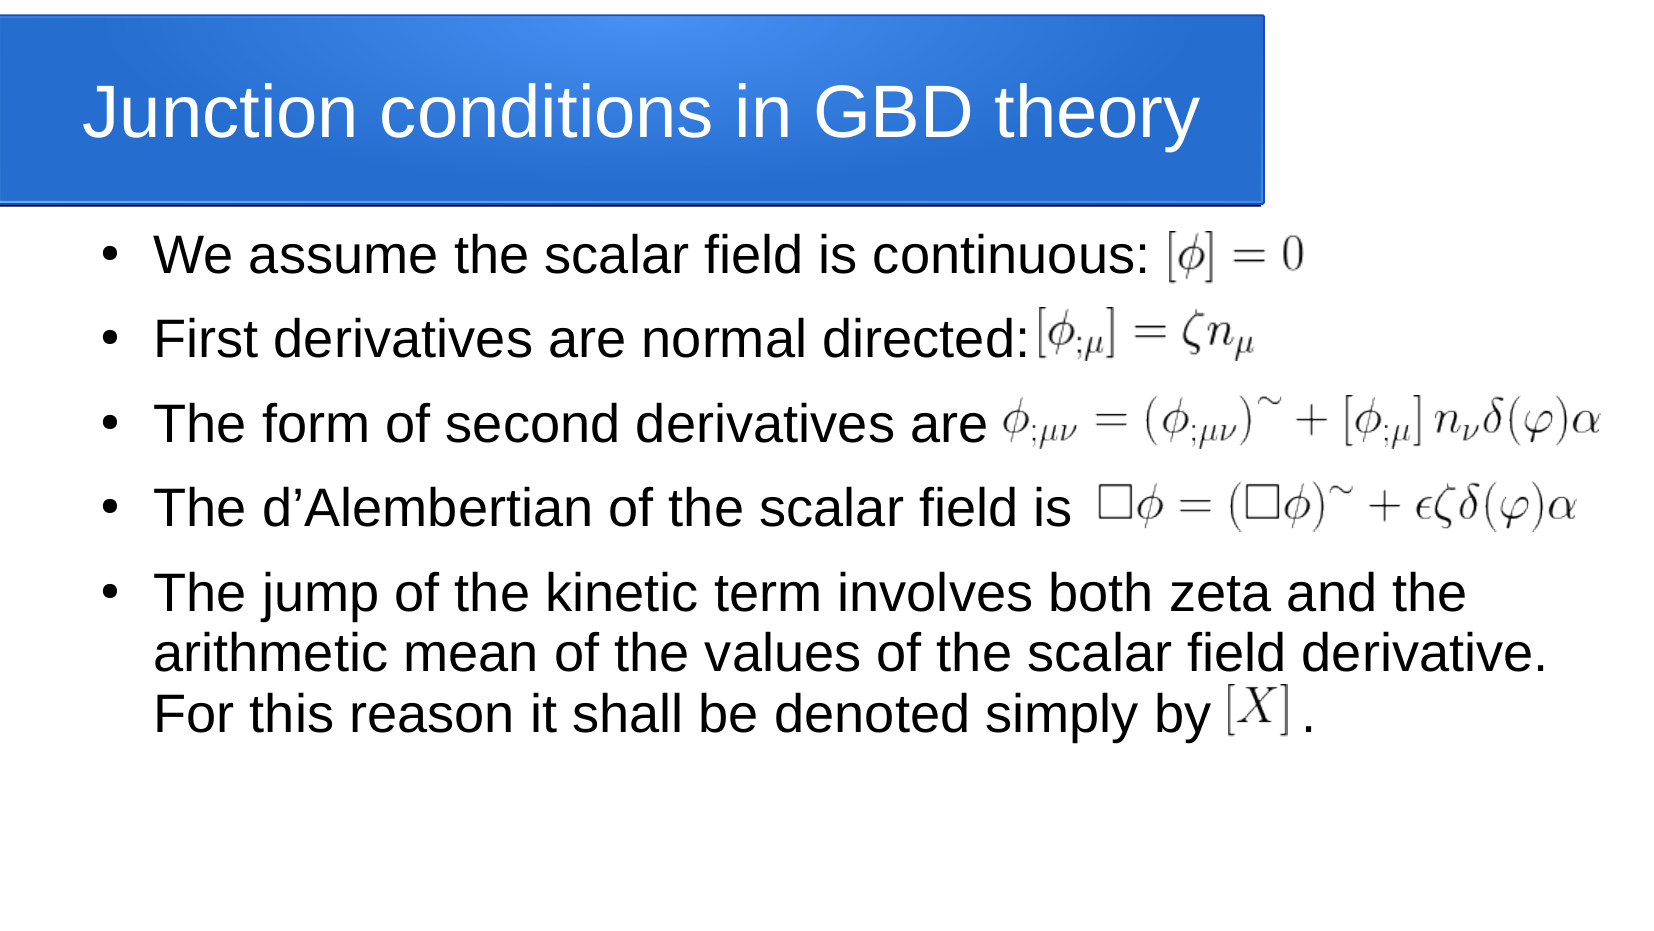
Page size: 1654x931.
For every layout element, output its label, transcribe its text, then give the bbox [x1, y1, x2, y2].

picture [1228, 684, 1288, 737]
picture [1003, 395, 1601, 449]
title Junction conditions in GBD theory [82, 35, 1235, 189]
list We assume the scalar field is continuous: First derivatives are normal directed: The form of second derivatives are The d’Alembertian of the scalar field is The jump of the kinetic term involves both zeta and the arithmetic mean of the values of the scalar field derivative. For this reason it shall be denoted simply by . [82, 224, 1571, 764]
picture [1039, 307, 1255, 361]
picture [1098, 481, 1577, 532]
picture [1169, 231, 1304, 284]
